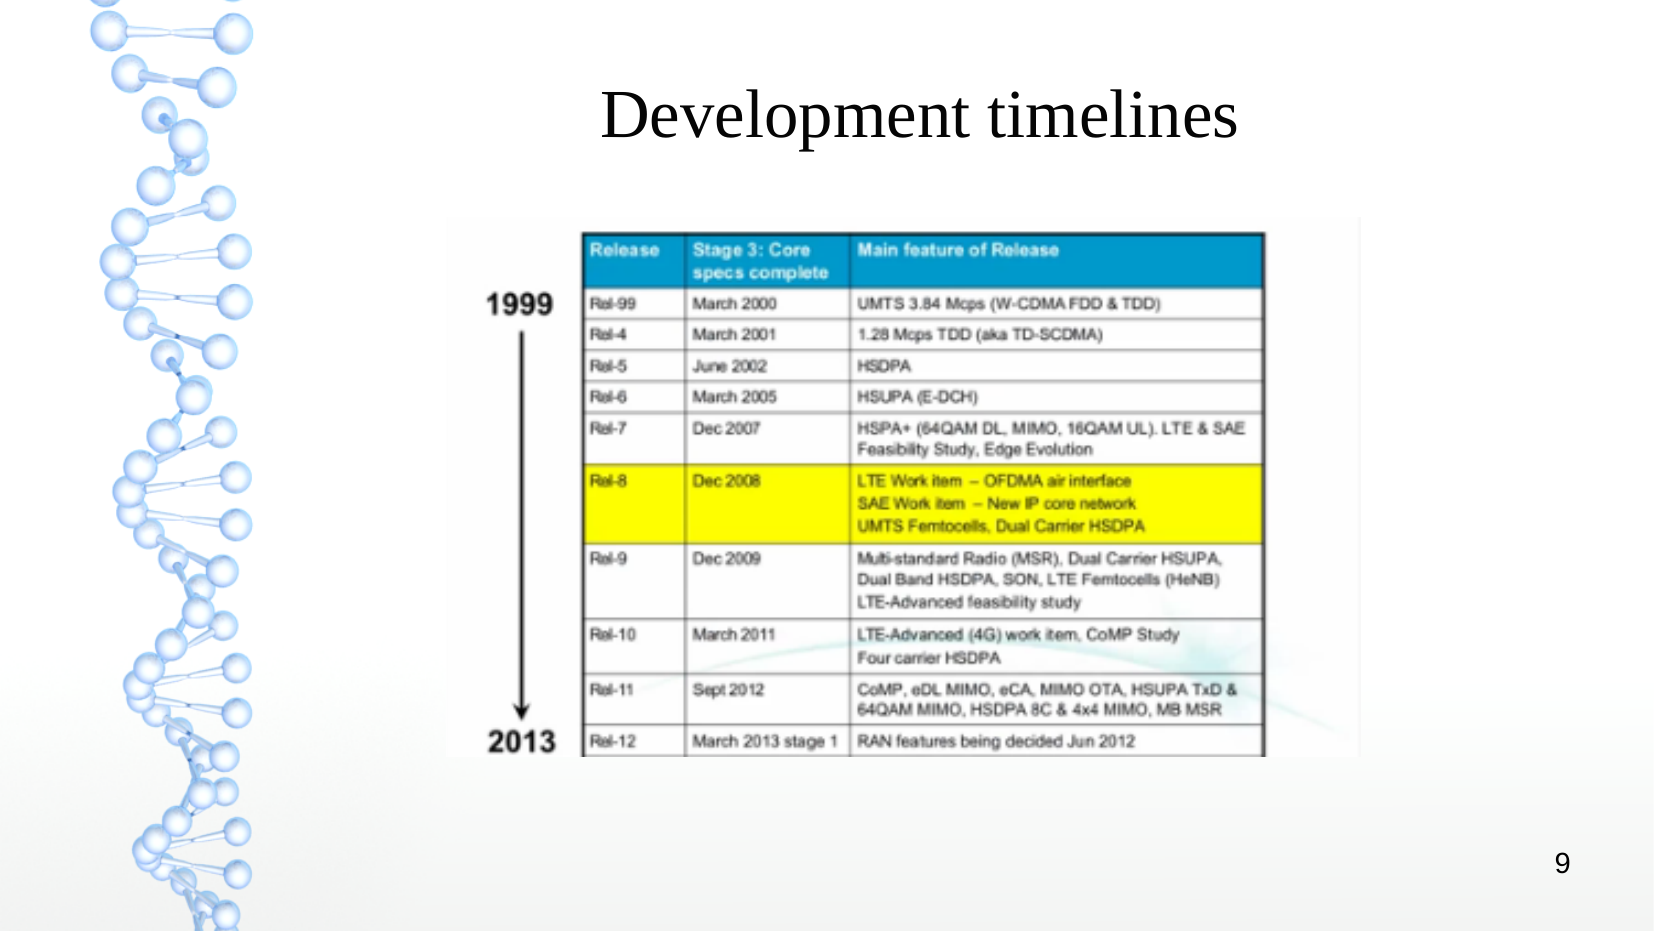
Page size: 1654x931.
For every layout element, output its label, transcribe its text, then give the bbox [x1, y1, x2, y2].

title Development timelines [269, 37, 1571, 193]
picture [0, 0, 1654, 931]
